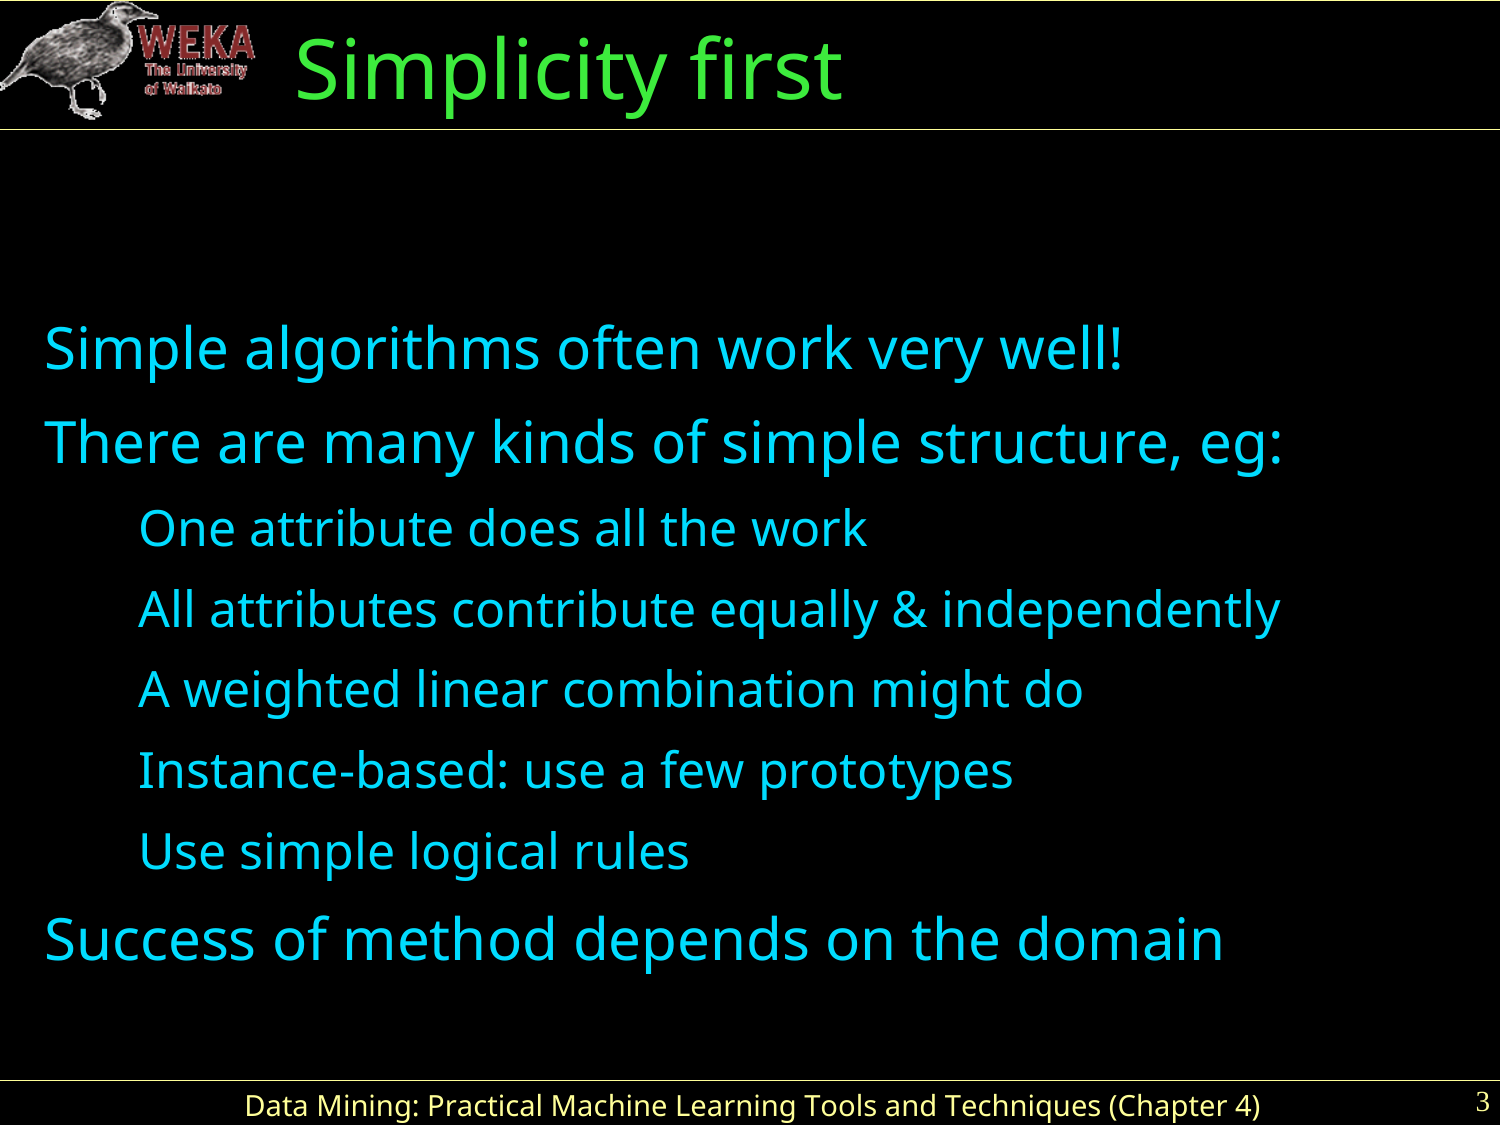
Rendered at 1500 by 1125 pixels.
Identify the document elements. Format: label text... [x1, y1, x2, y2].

title Simplicity first [279, 0, 1500, 148]
picture [0, 1, 266, 129]
text_box Simple algorithms often work very well! There are many kinds of simple structure, eg: One attribute does all the work All attributes contribute equally & independently A weighted linear combination might do Instance-based: use a few prototypes Use simple logical rules Success of method depends on the domain [29, 299, 1447, 976]
